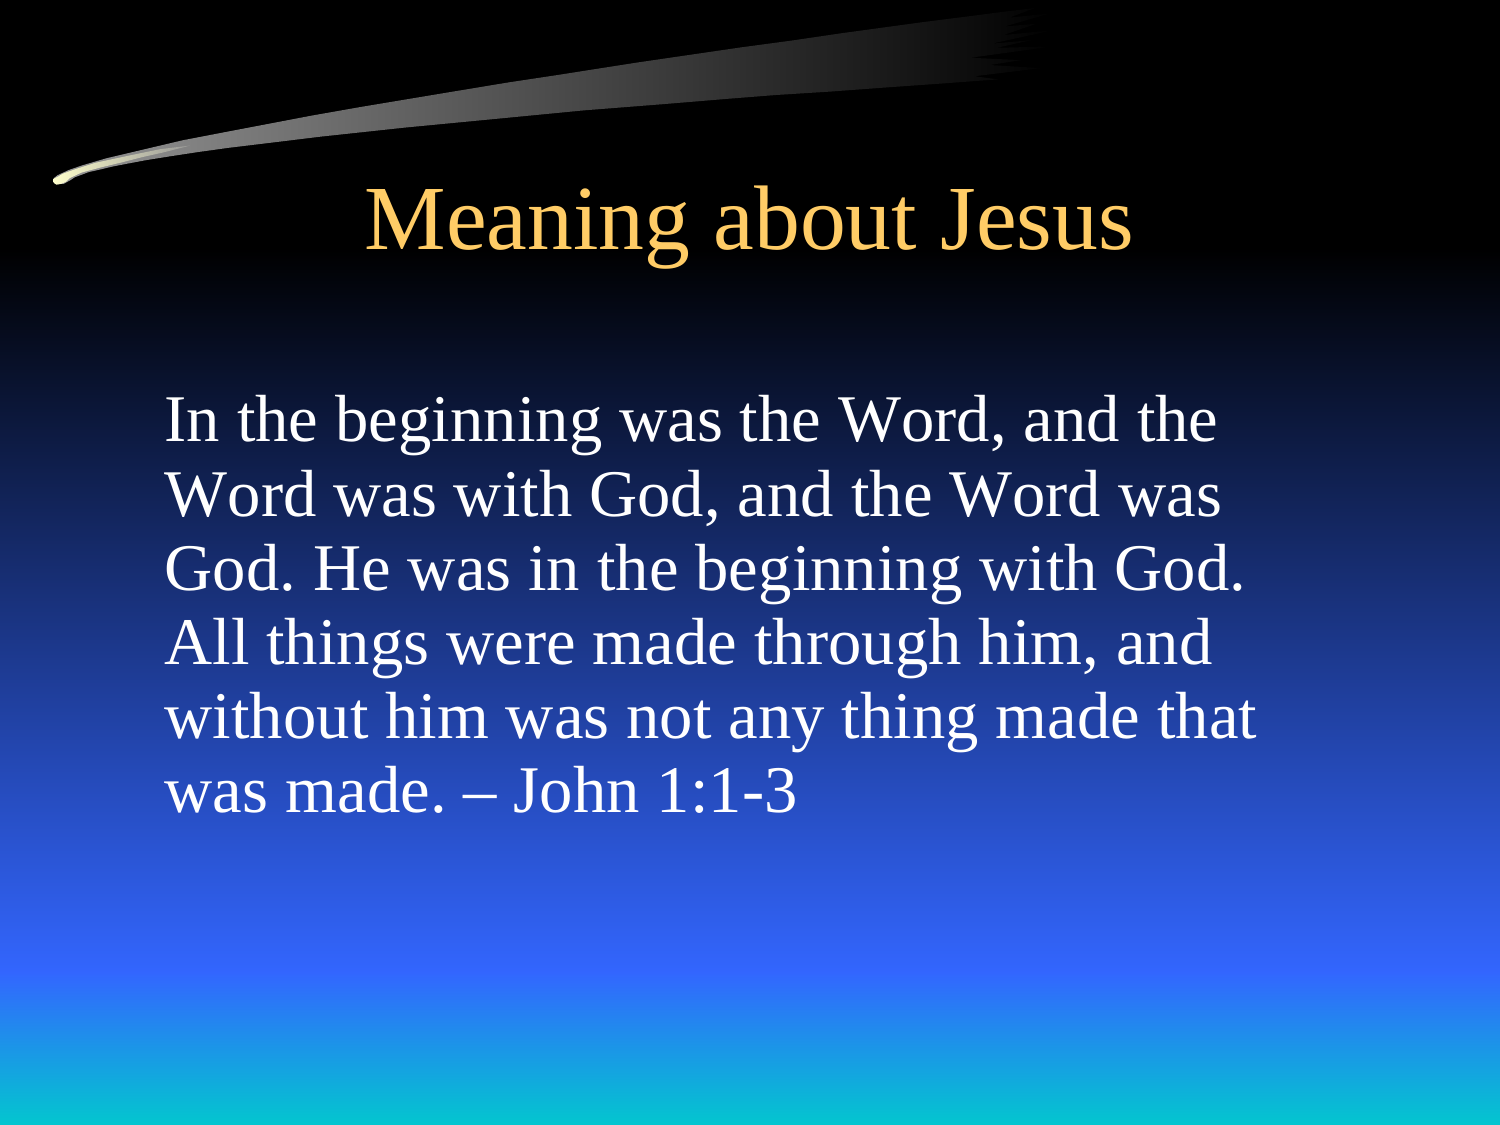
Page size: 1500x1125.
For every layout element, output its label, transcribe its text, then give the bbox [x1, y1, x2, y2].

text_box In the beginning was the Word, and the Word was with God, and the Word was God. He was in the beginning with God. All things were made through him, and without him was not any thing made that was made. – John 1:1-3 [150, 375, 1313, 909]
title Meaning about Jesus [112, 124, 1388, 313]
